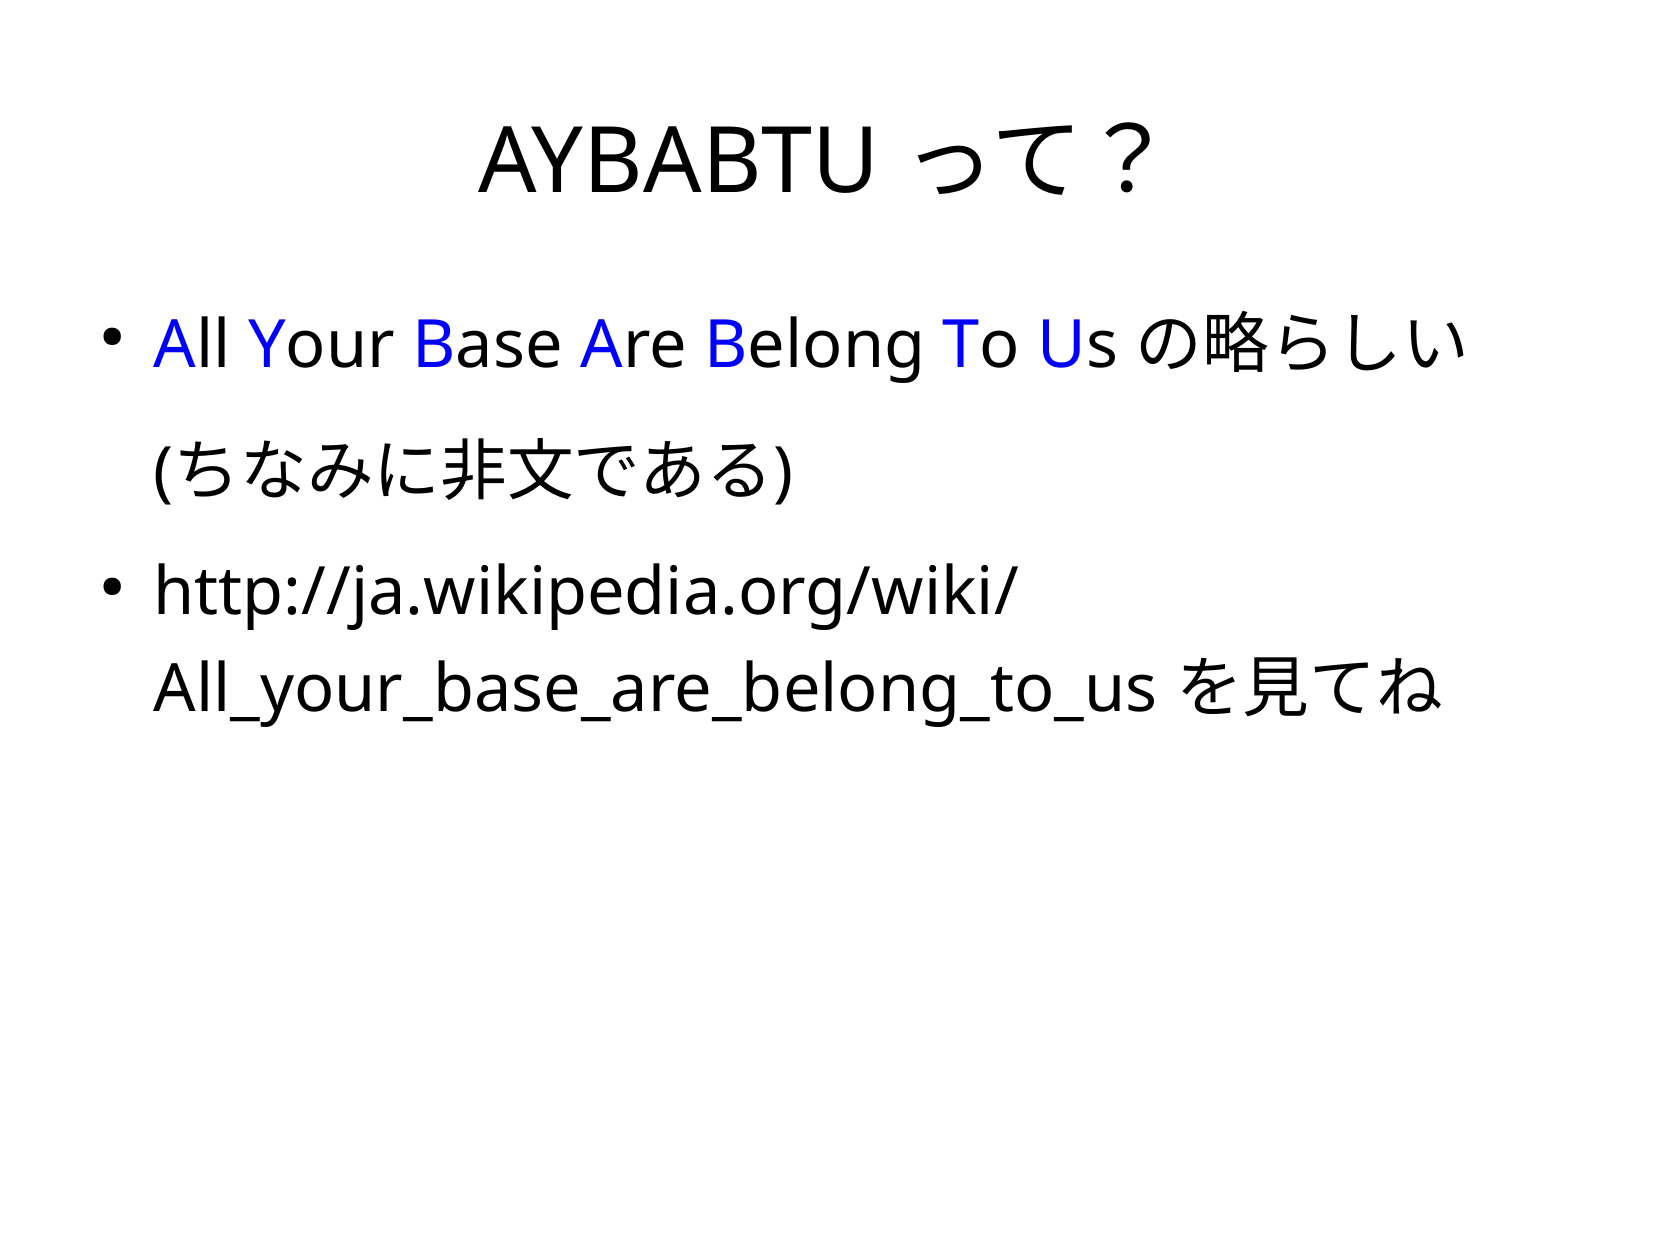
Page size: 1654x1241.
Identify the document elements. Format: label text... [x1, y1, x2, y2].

list All Your Base Are Belong To Us の略らしい (ちなみに非文である) http://ja.wikipedia.org/wiki/All_your_base_are_belong_to_us を見てね [82, 290, 1538, 1010]
title AYBABTU って？ [82, 49, 1571, 257]
